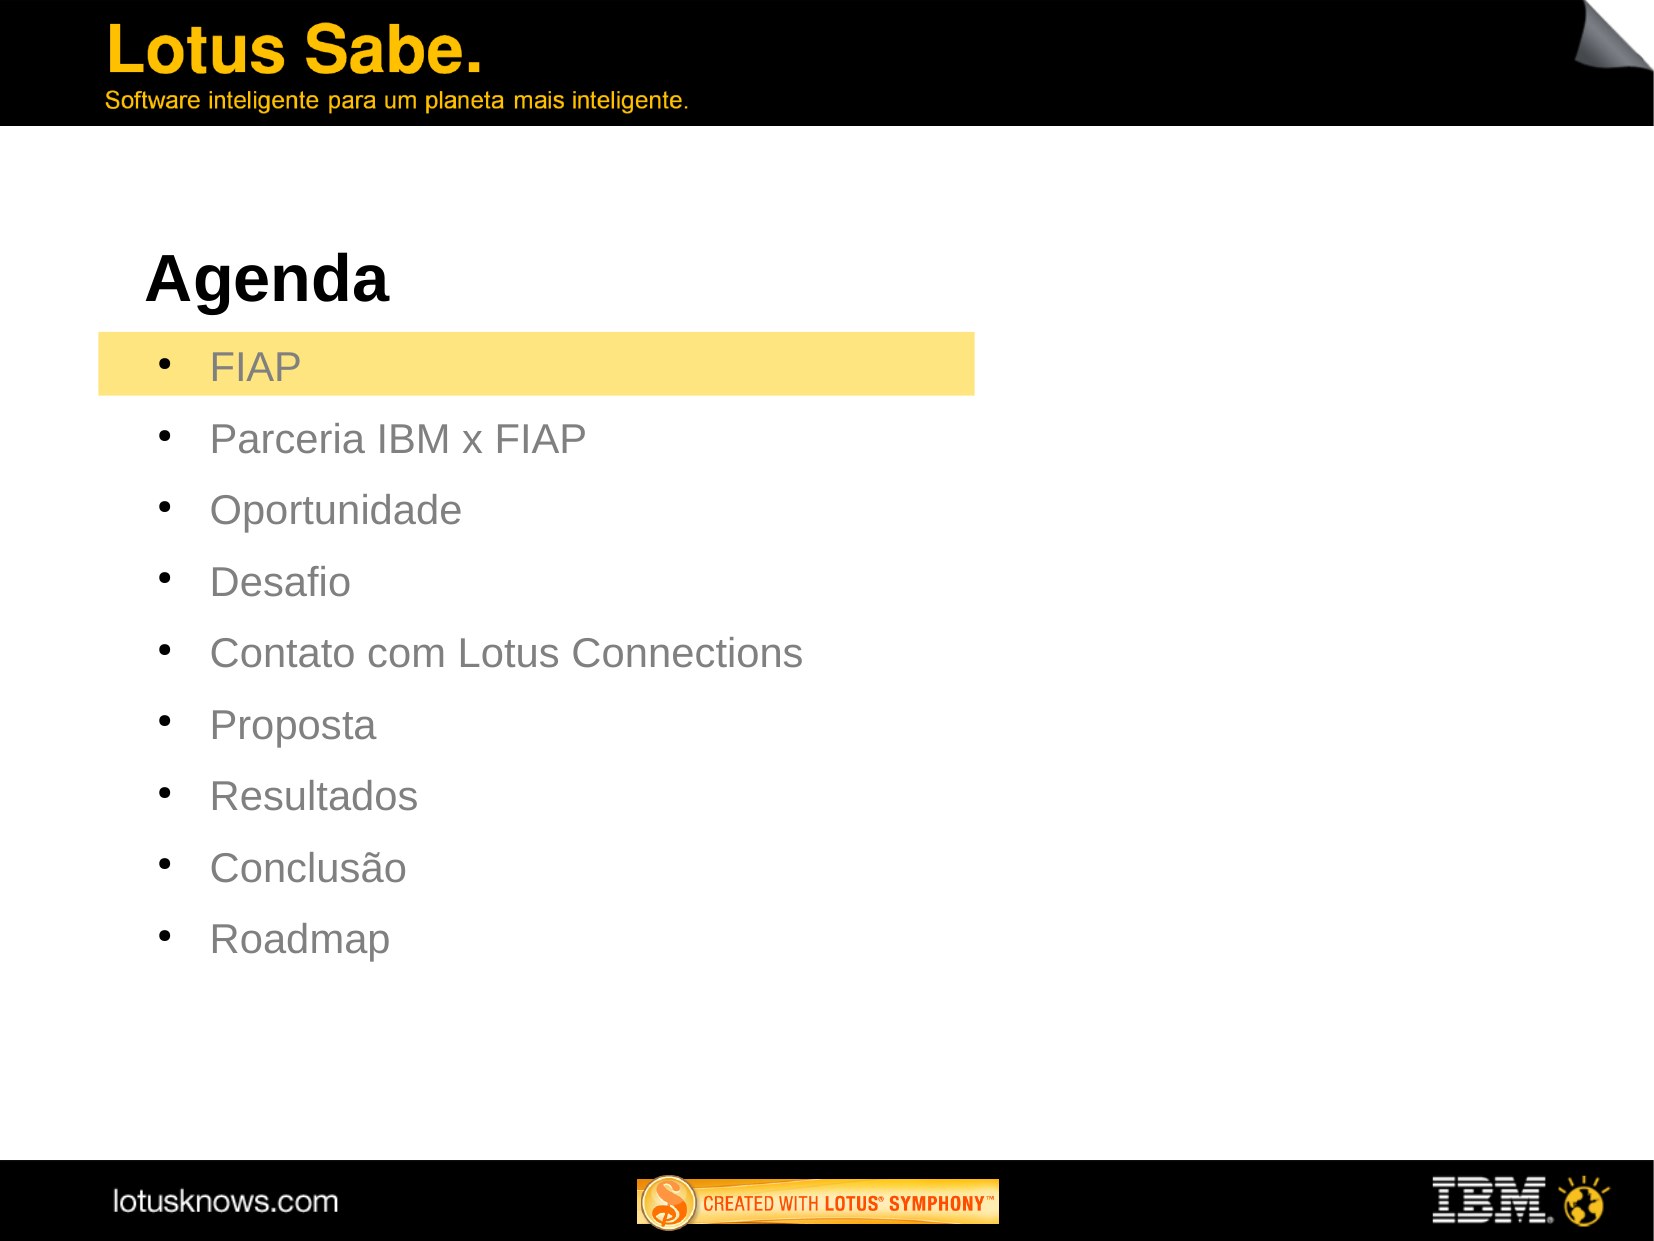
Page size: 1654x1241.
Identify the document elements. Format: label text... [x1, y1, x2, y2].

picture [0, 0, 1654, 126]
title Agenda [145, 143, 1513, 316]
picture [0, 1160, 1654, 1241]
text_box [98, 332, 975, 396]
list FIAP Parceria IBM x FIAP Oportunidade Desafio Contato com Lotus Connections Proposta Resultados Conclusão Roadmap [139, 338, 1552, 988]
